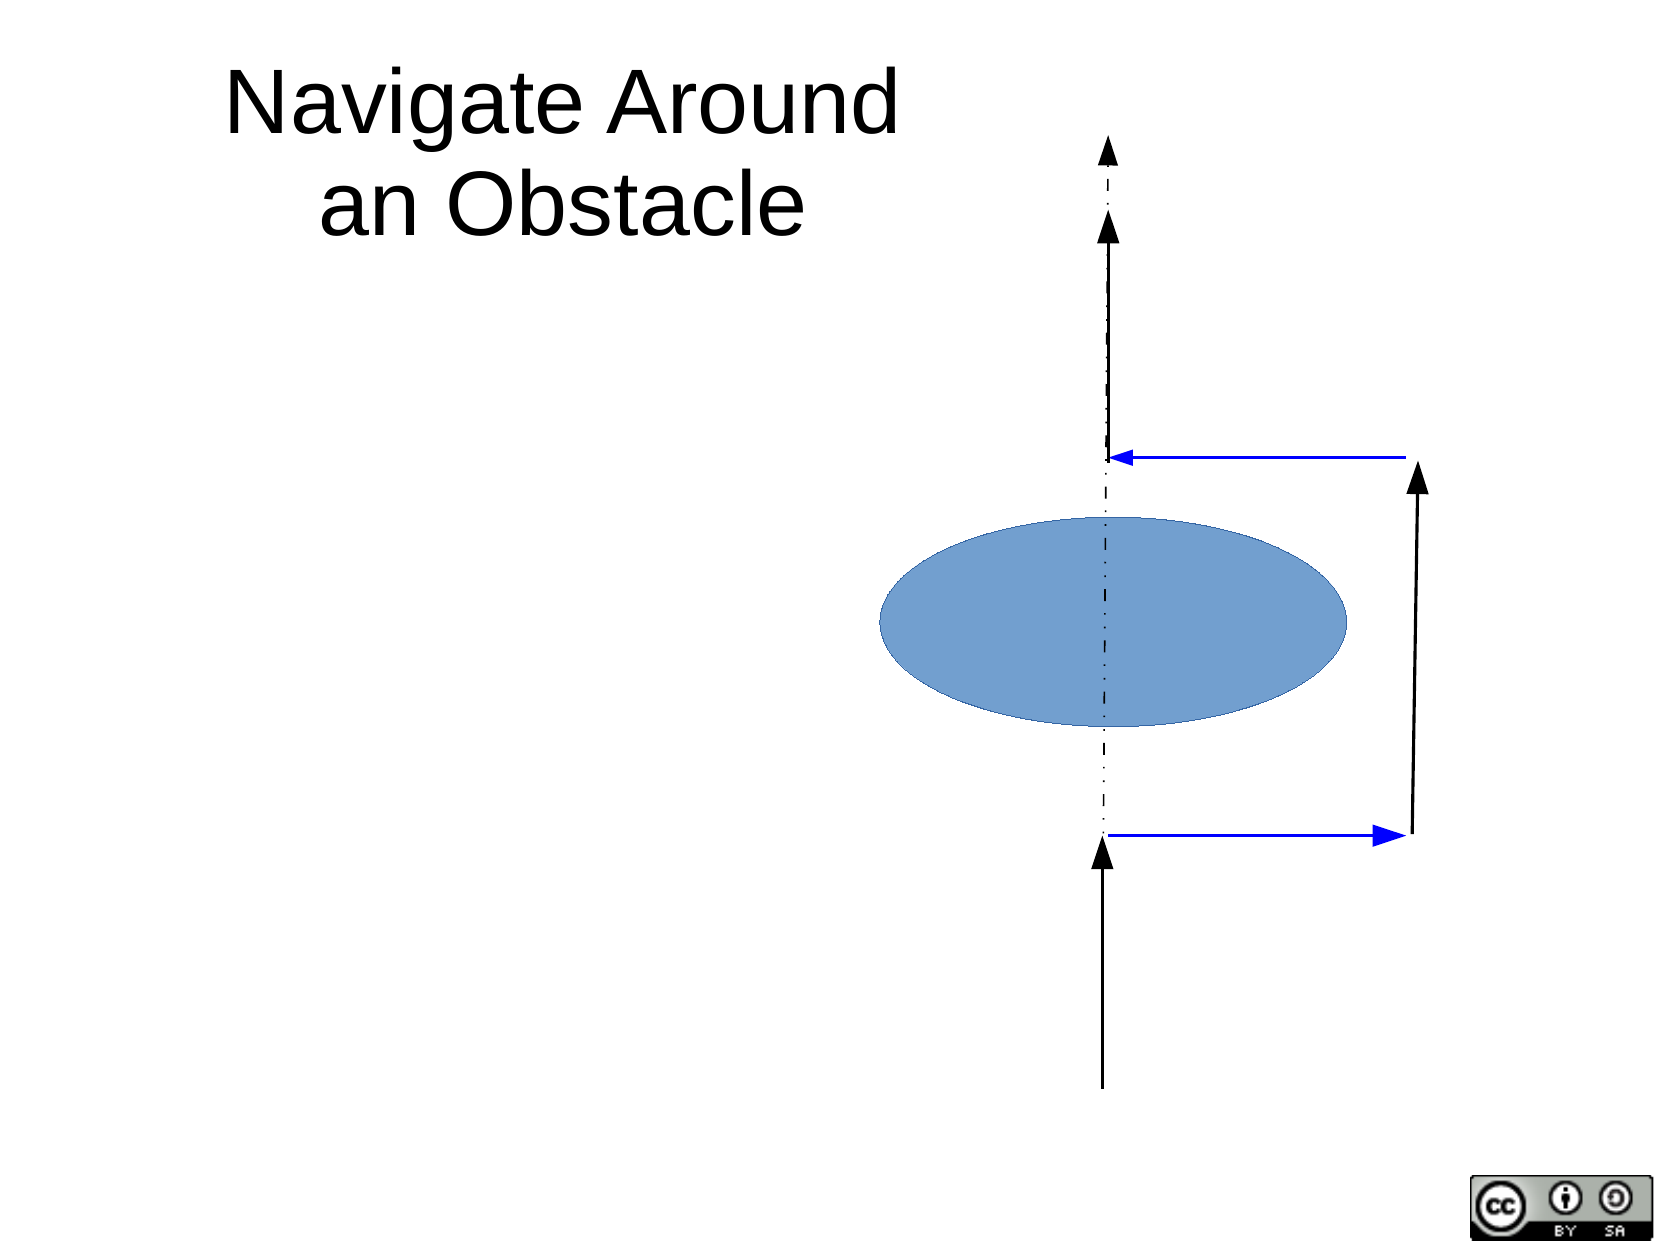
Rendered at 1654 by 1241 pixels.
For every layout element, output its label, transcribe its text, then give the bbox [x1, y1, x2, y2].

text_box [879, 517, 1347, 727]
title Navigate Around an Obstacle [177, 49, 950, 257]
picture [1470, 1175, 1654, 1241]
